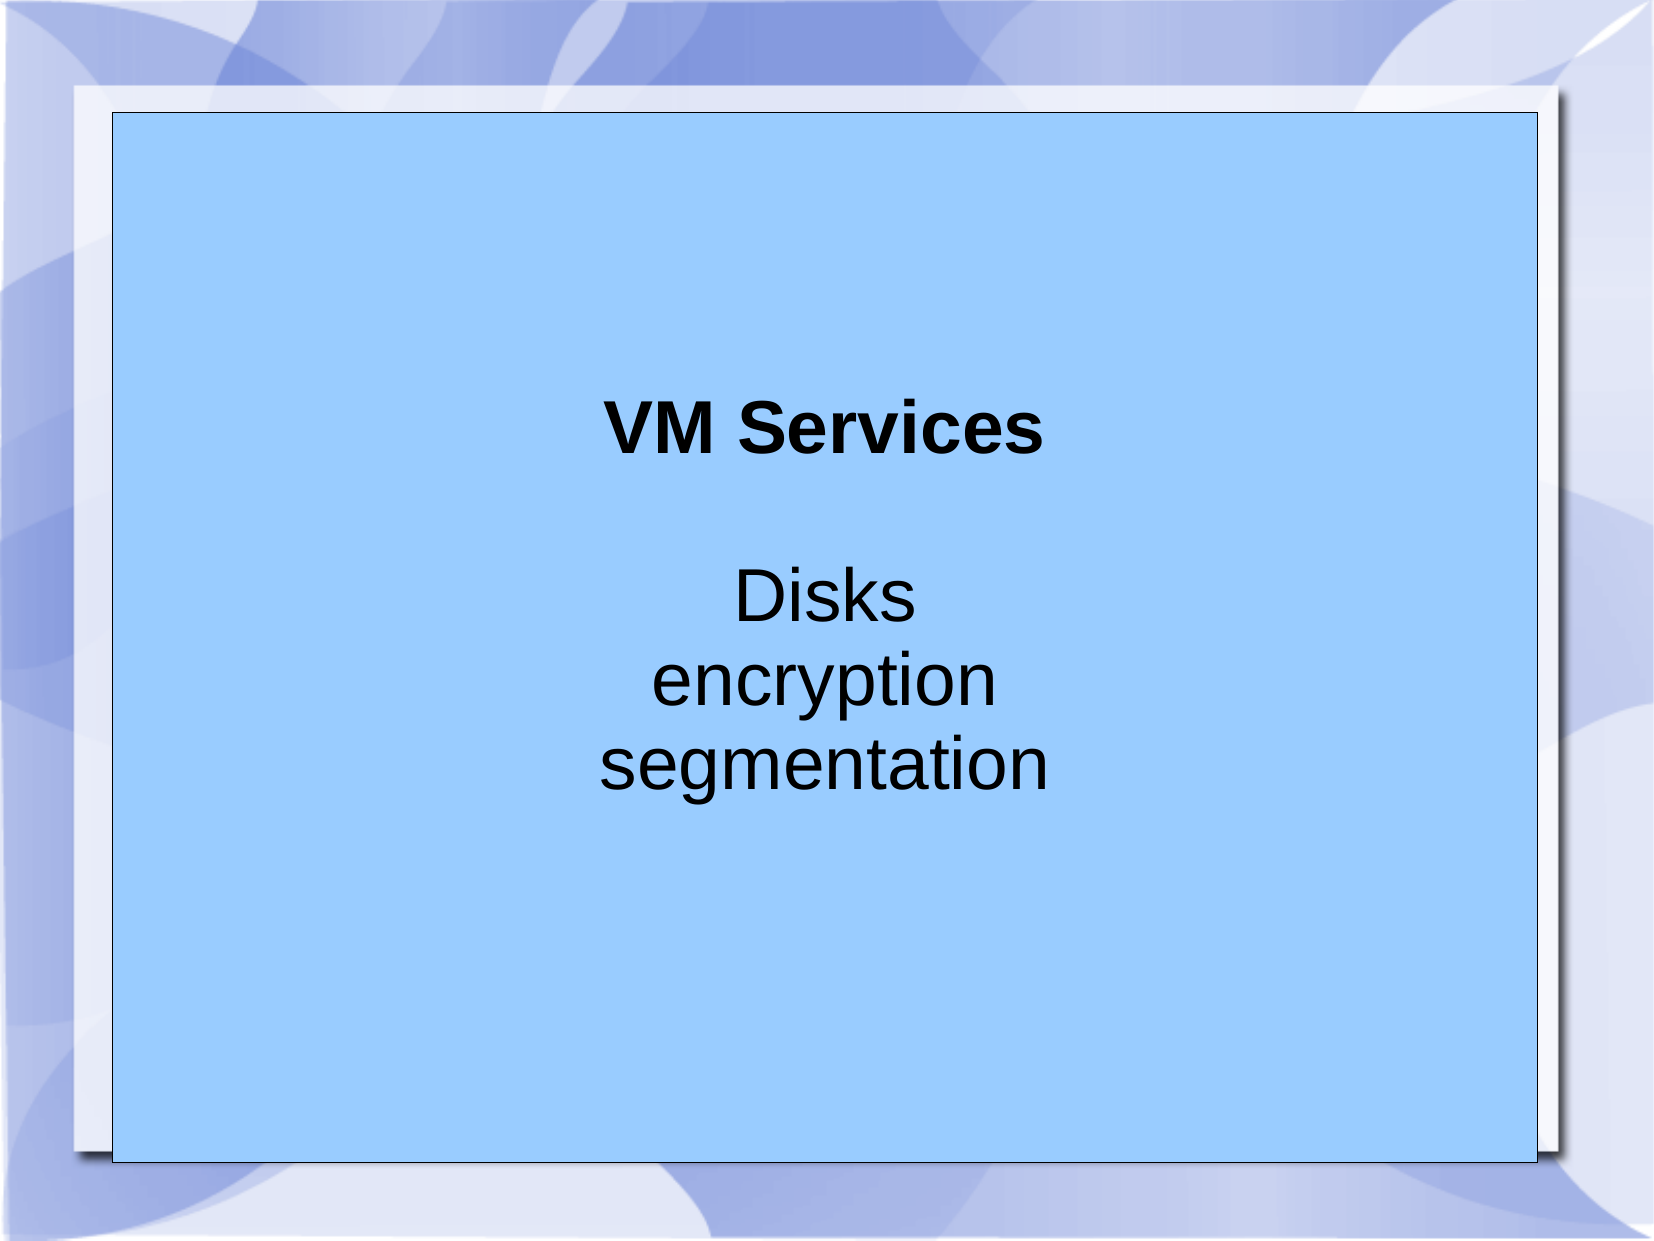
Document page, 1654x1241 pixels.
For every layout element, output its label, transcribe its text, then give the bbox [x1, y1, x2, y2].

picture [0, 0, 1654, 1241]
text_box VM Services Disks encryption segmentation [112, 112, 1538, 1163]
